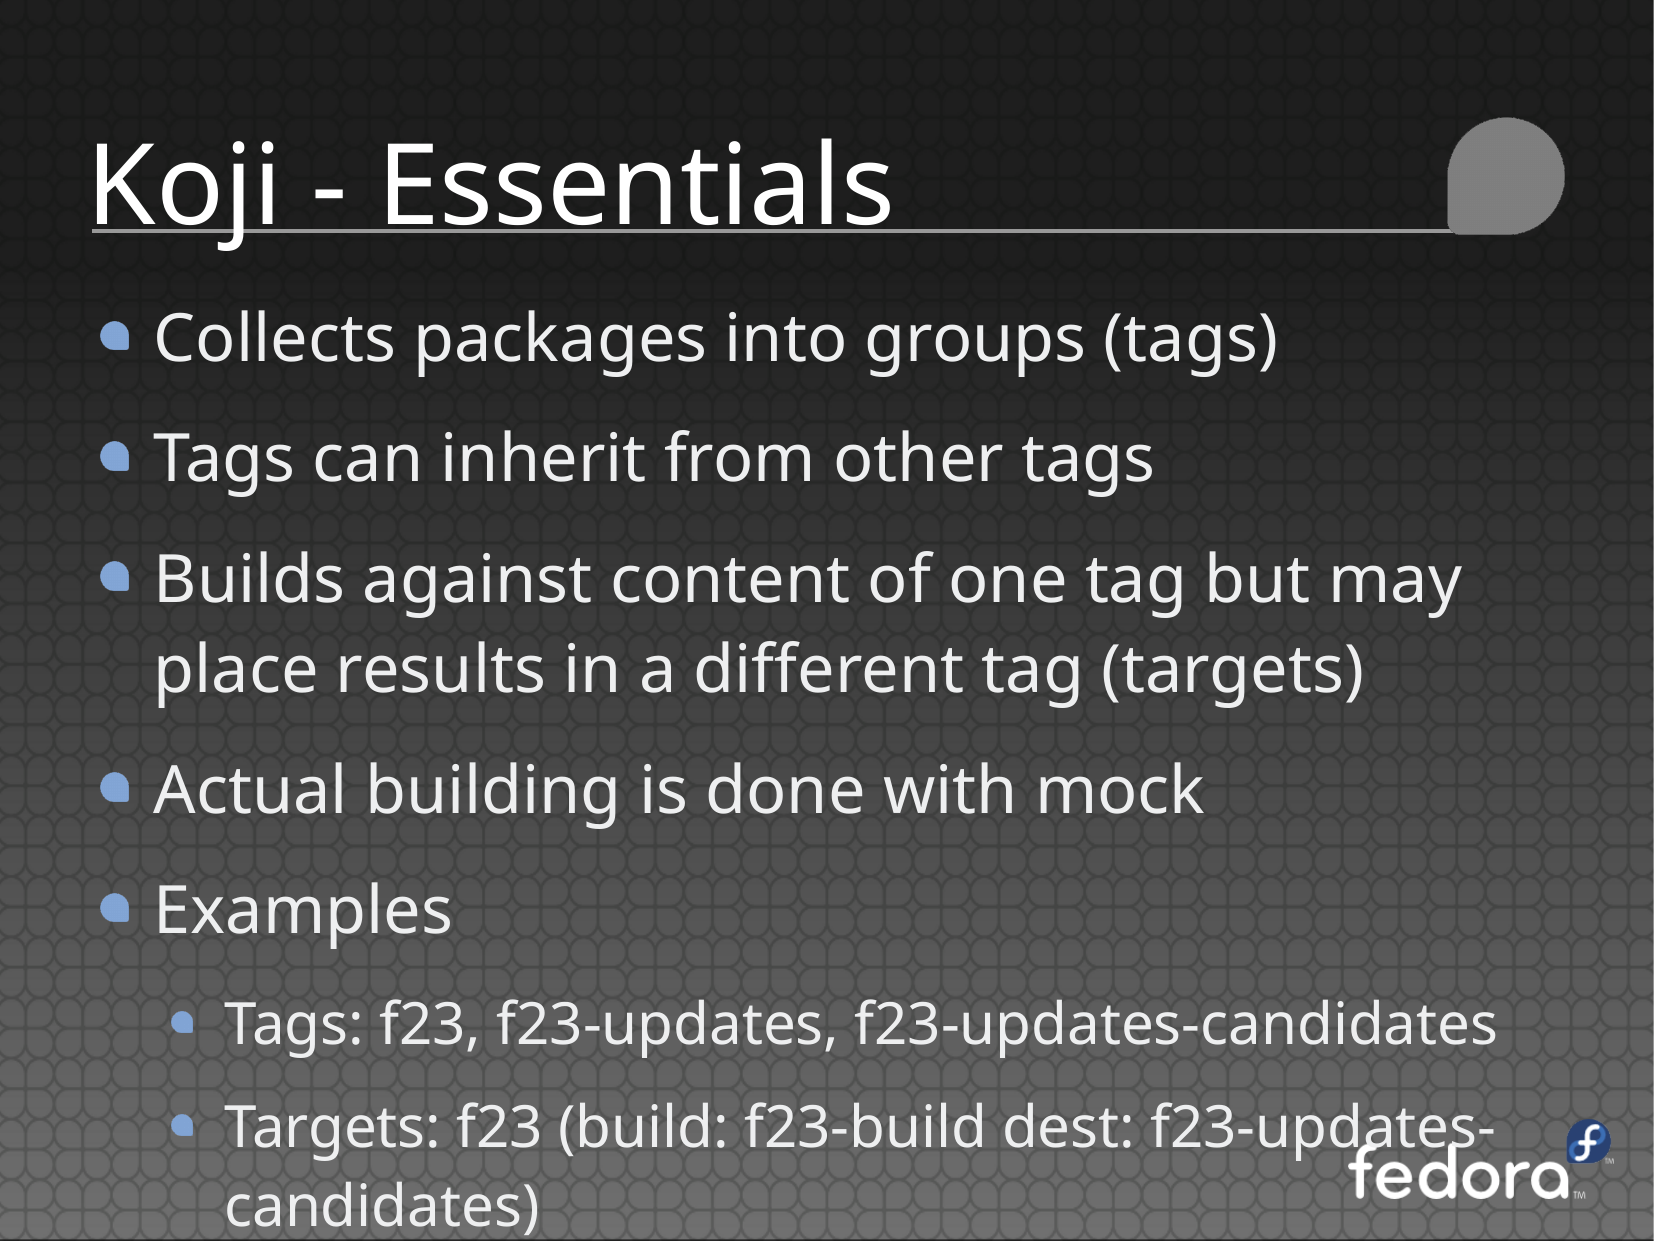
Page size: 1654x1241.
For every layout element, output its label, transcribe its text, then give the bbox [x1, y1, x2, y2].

title Koji - Essentials [86, 112, 1576, 249]
list Collects packages into groups (tags) Tags can inherit from other tags Builds against content of one tag but may place results in a different tag (targets) Actual building is done with mock Examples Tags: f23, f23-updates, f23-updates-candidates Targets: f23 (build: f23-build dest: f23-updates-candidates) [82, 290, 1571, 1132]
picture [0, 0, 1654, 1241]
